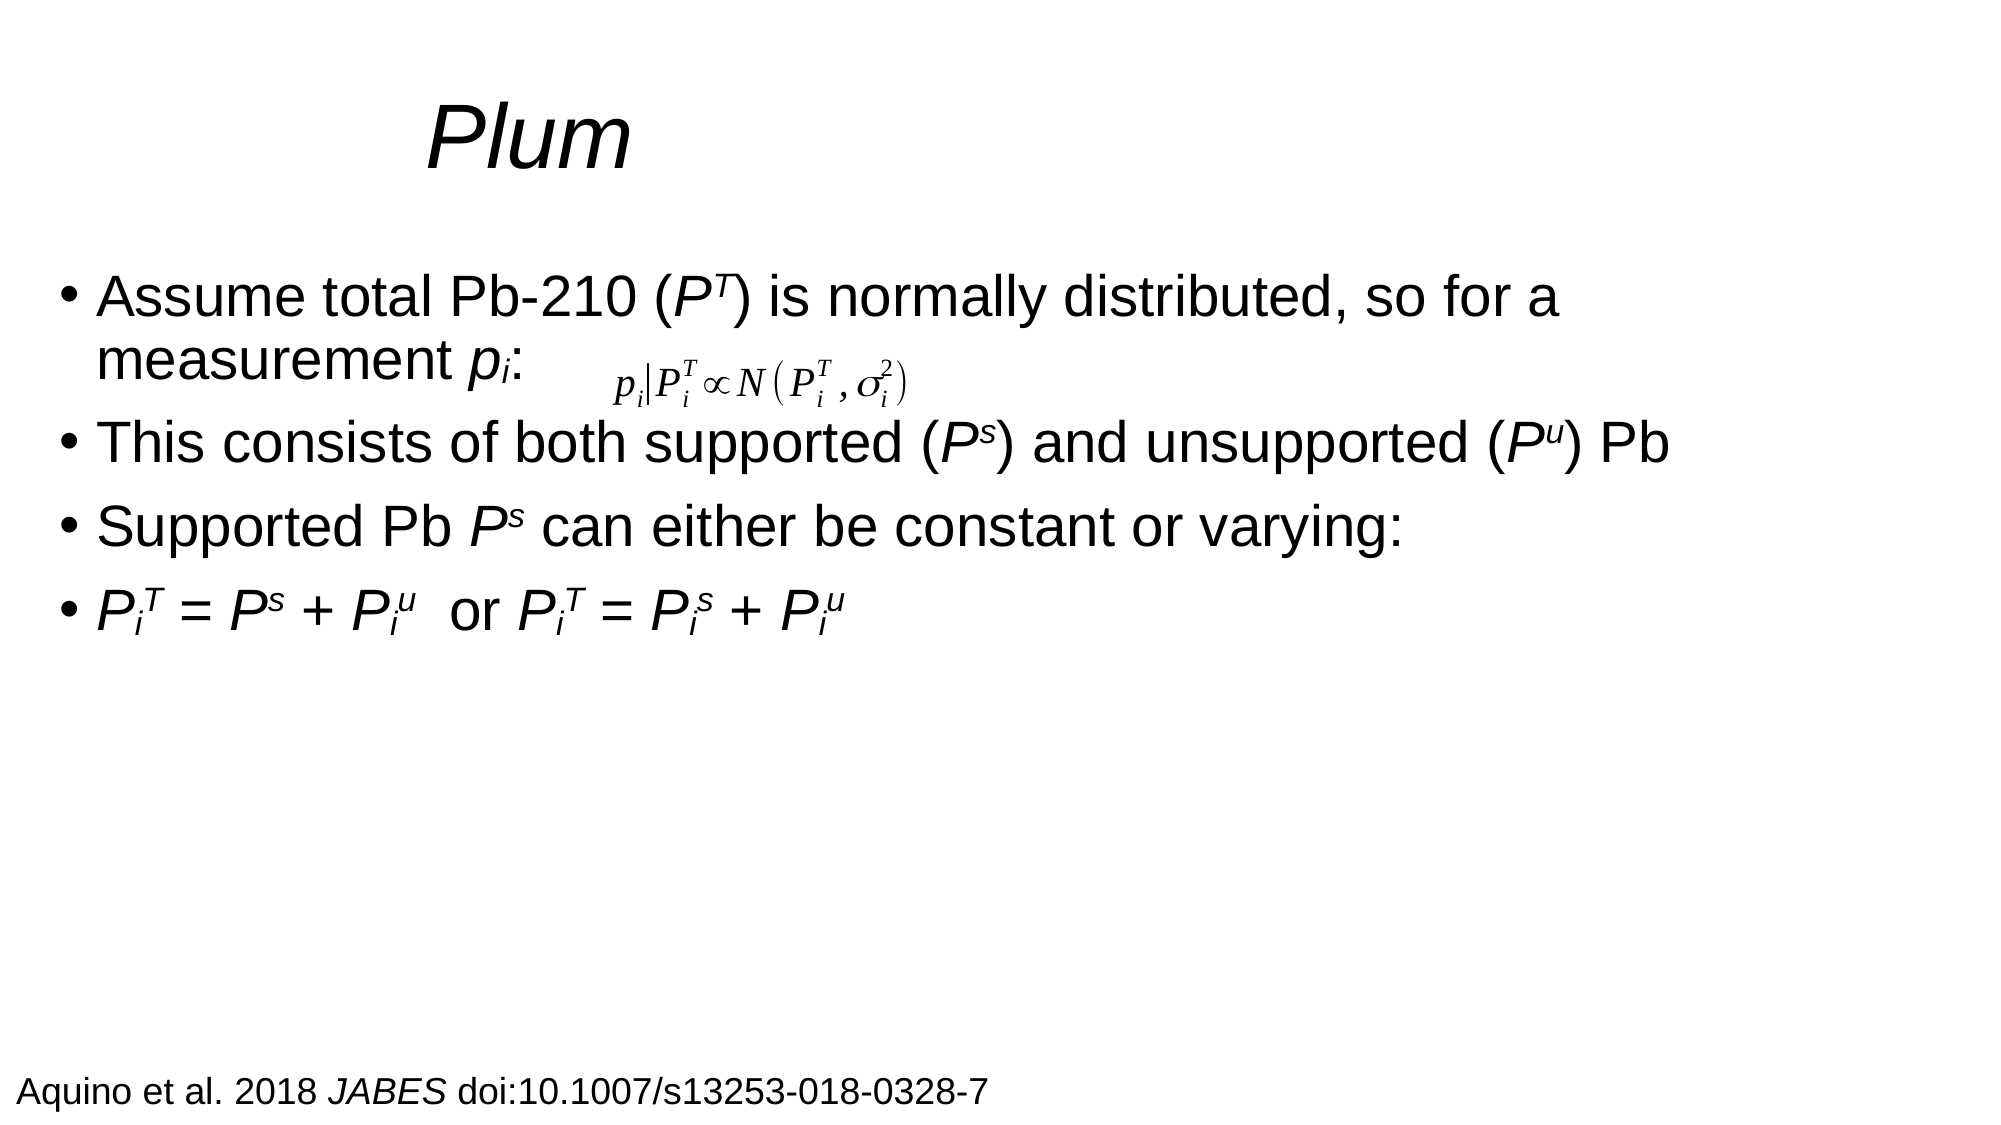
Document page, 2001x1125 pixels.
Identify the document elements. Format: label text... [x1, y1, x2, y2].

text_box Assume total Pb-210 (PT) is normally distributed, so for a measurement pi: This consists of both supported (Ps) and unsupported (Pu) Pb Supported Pb Ps can either be constant or varying: PiT = Ps + Piu or PiT = Pis + Piu [58, 265, 1804, 886]
text_box Plum [425, 34, 1887, 244]
chart [604, 354, 916, 412]
text_box Aquino et al. 2018 JABES doi:10.1007/s13253-018-0328-7 [1, 1062, 1004, 1120]
